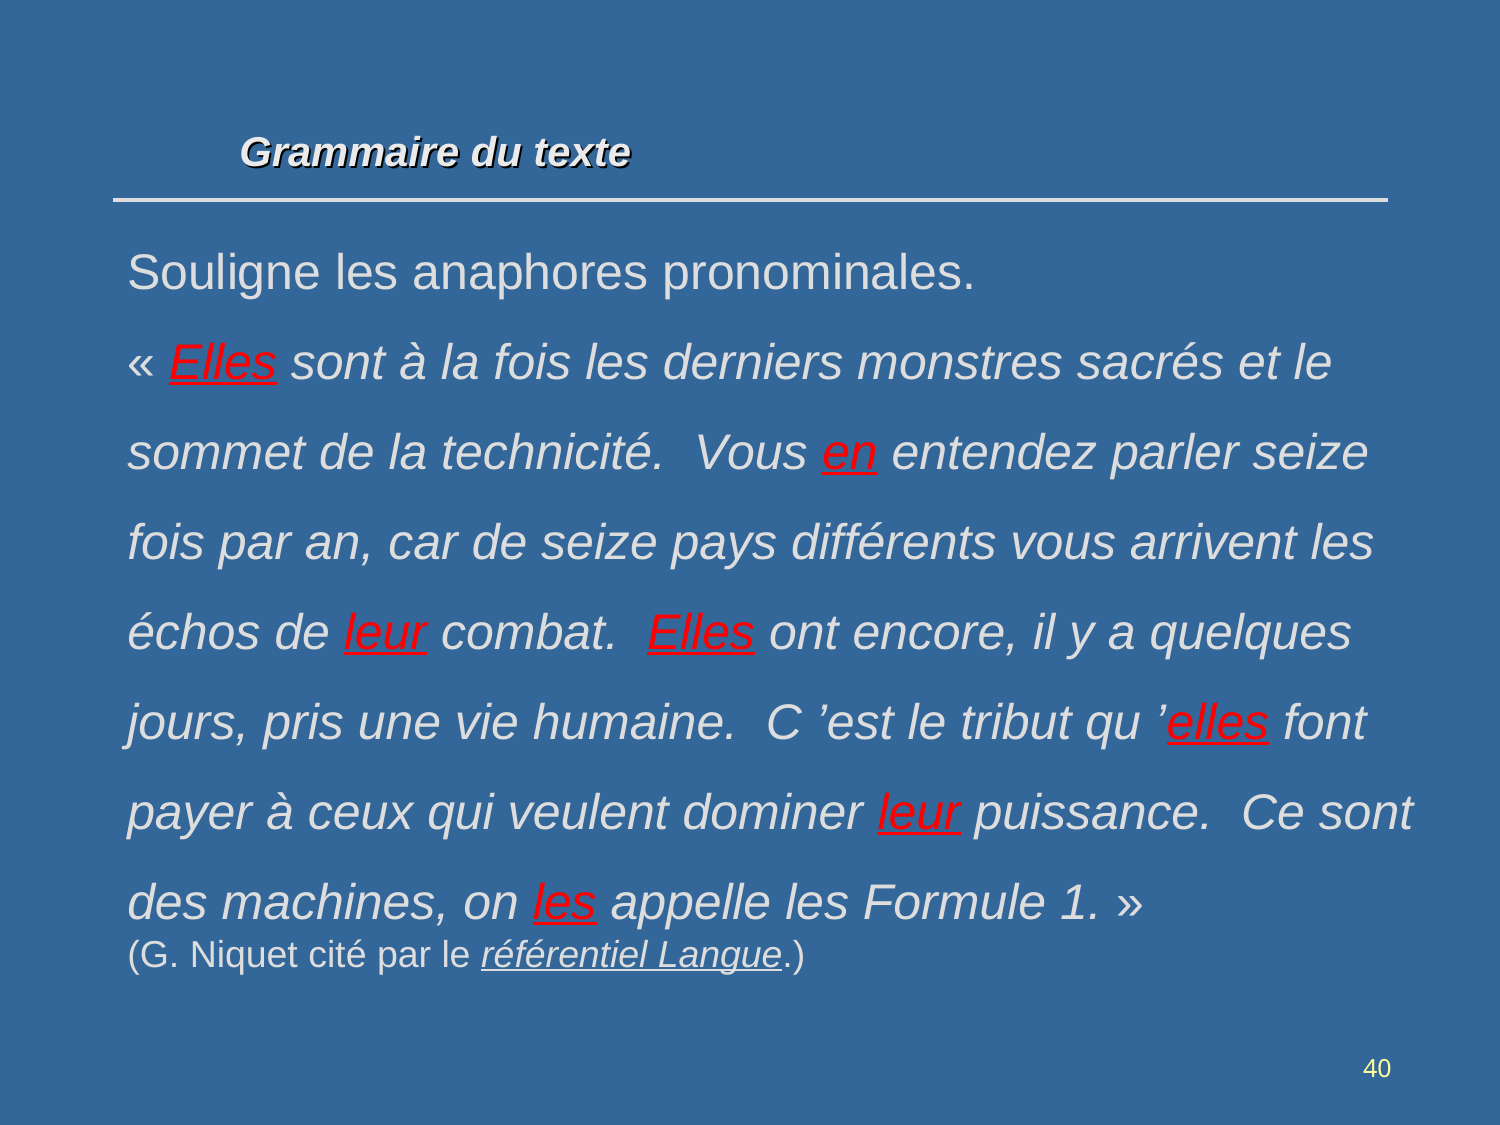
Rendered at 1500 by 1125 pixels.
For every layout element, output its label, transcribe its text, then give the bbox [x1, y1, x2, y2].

text_box Grammaire du texte [224, 116, 647, 183]
text_box Souligne les anaphores pronominales. « Elles sont à la fois les derniers monstres sacrés et le sommet de la technicité. Vous en entendez parler seize fois par an, car de seize pays différents vous arrivent les échos de leur combat. Elles ont encore, il y a quelques jours, pris une vie humaine. C ’est le tribut qu ’elles font payer à ceux qui veulent dominer leur puissance. Ce sont des machines, on les appelle les Formule 1. » (G. Niquet cité par le référentiel Langue.) [112, 231, 1438, 983]
